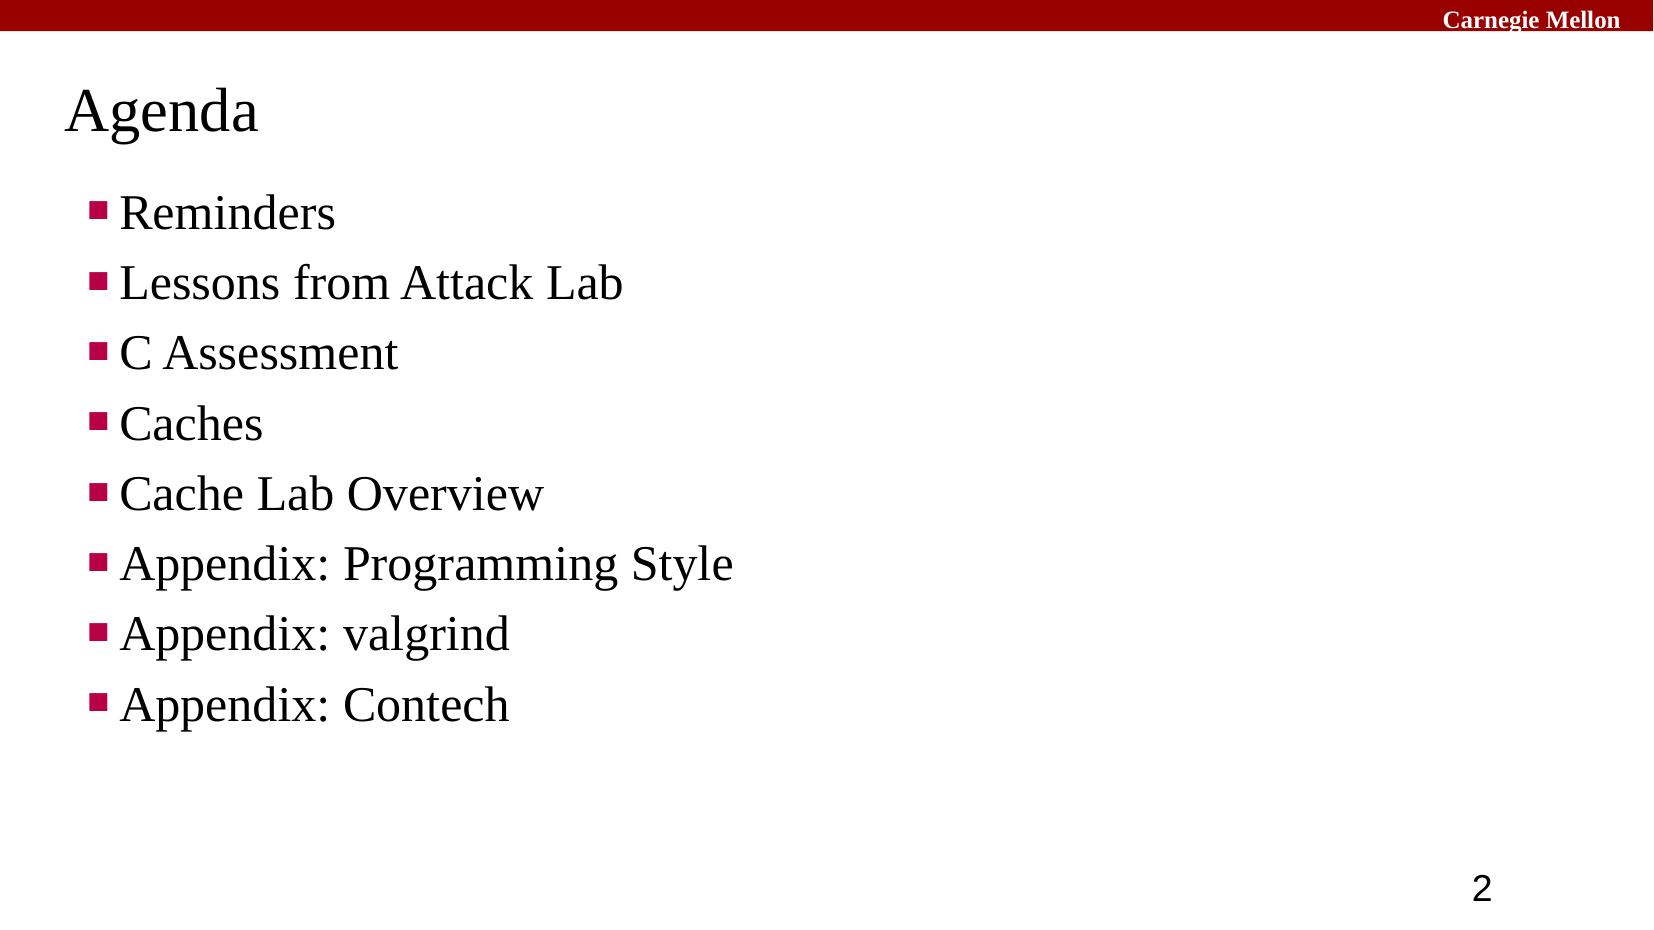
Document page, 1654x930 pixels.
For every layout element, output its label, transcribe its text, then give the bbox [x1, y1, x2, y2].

title Agenda [64, 58, 1576, 163]
list Reminders Lessons from Attack Lab C Assessment Caches Cache Lab Overview Appendix: Programming Style Appendix: valgrind Appendix: Contech [71, 184, 1576, 859]
